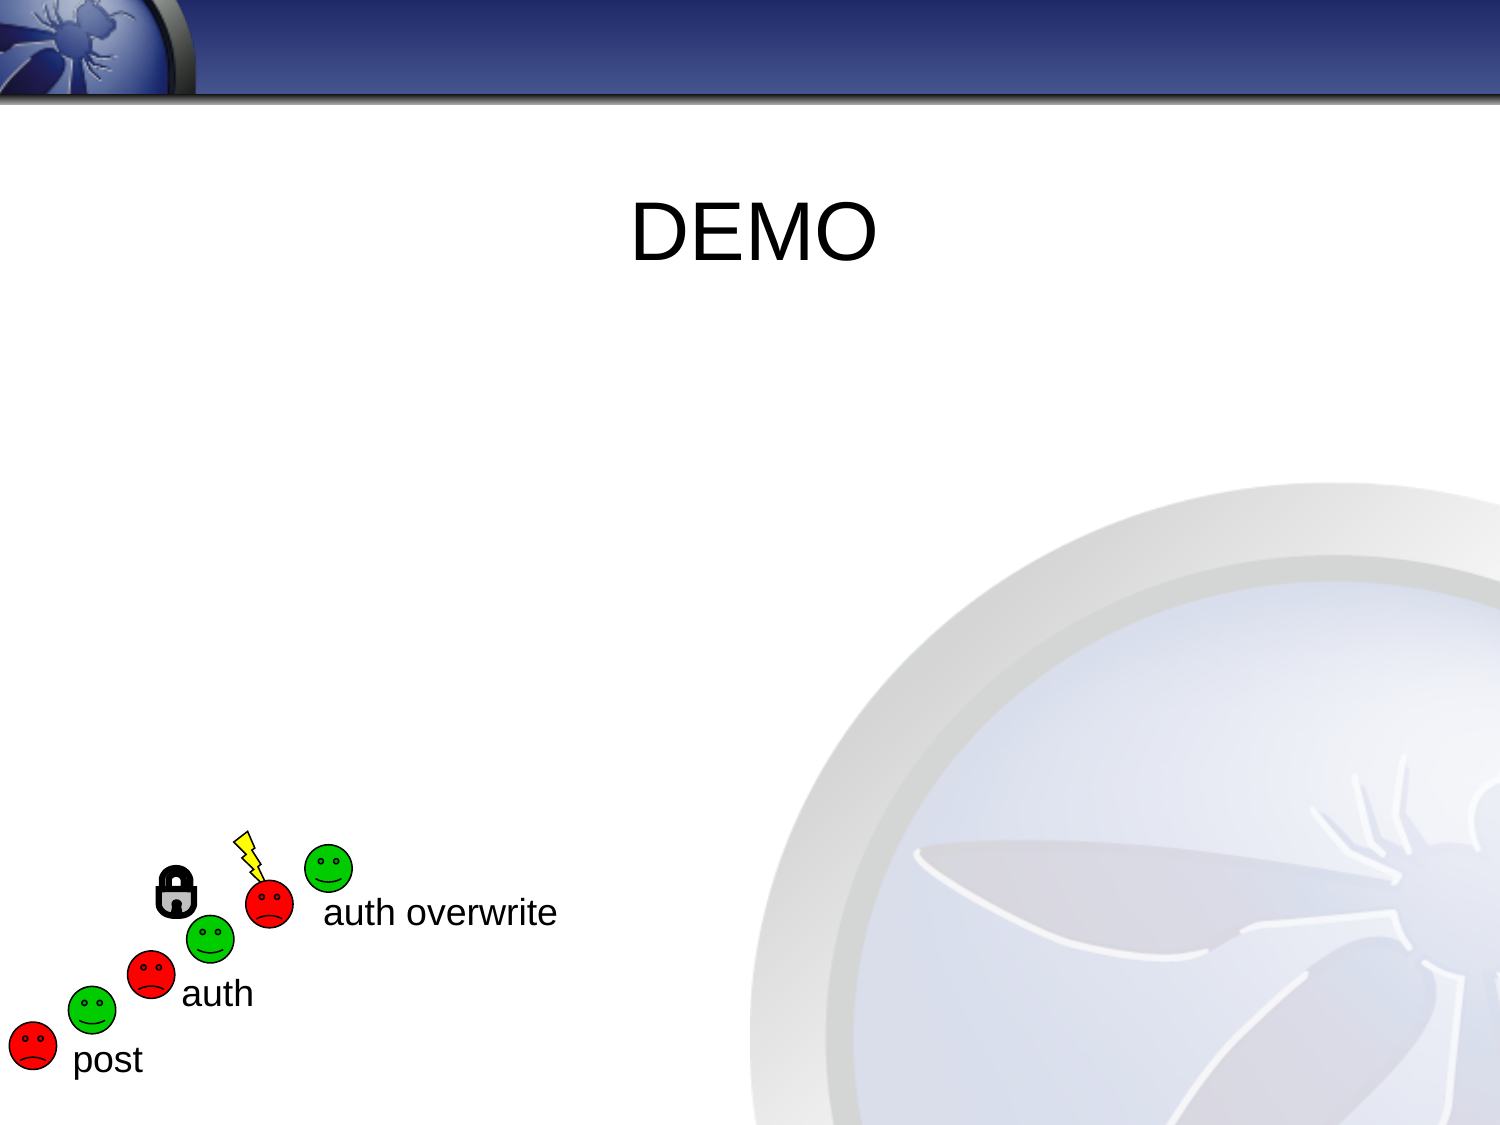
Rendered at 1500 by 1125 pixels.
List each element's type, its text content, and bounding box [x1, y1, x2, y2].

text_box [304, 844, 353, 881]
text_box [68, 986, 116, 1034]
text_box DEMO [615, 170, 991, 286]
picture [0, 0, 198, 95]
text_box [158, 868, 195, 916]
text_box auth [166, 961, 270, 1022]
text_box [9, 1022, 57, 1070]
text_box auth overwrite [308, 880, 573, 941]
text_box [186, 915, 234, 963]
text_box post [57, 1027, 159, 1088]
text_box [127, 950, 175, 999]
text_box [233, 831, 294, 928]
picture [750, 479, 1500, 1125]
